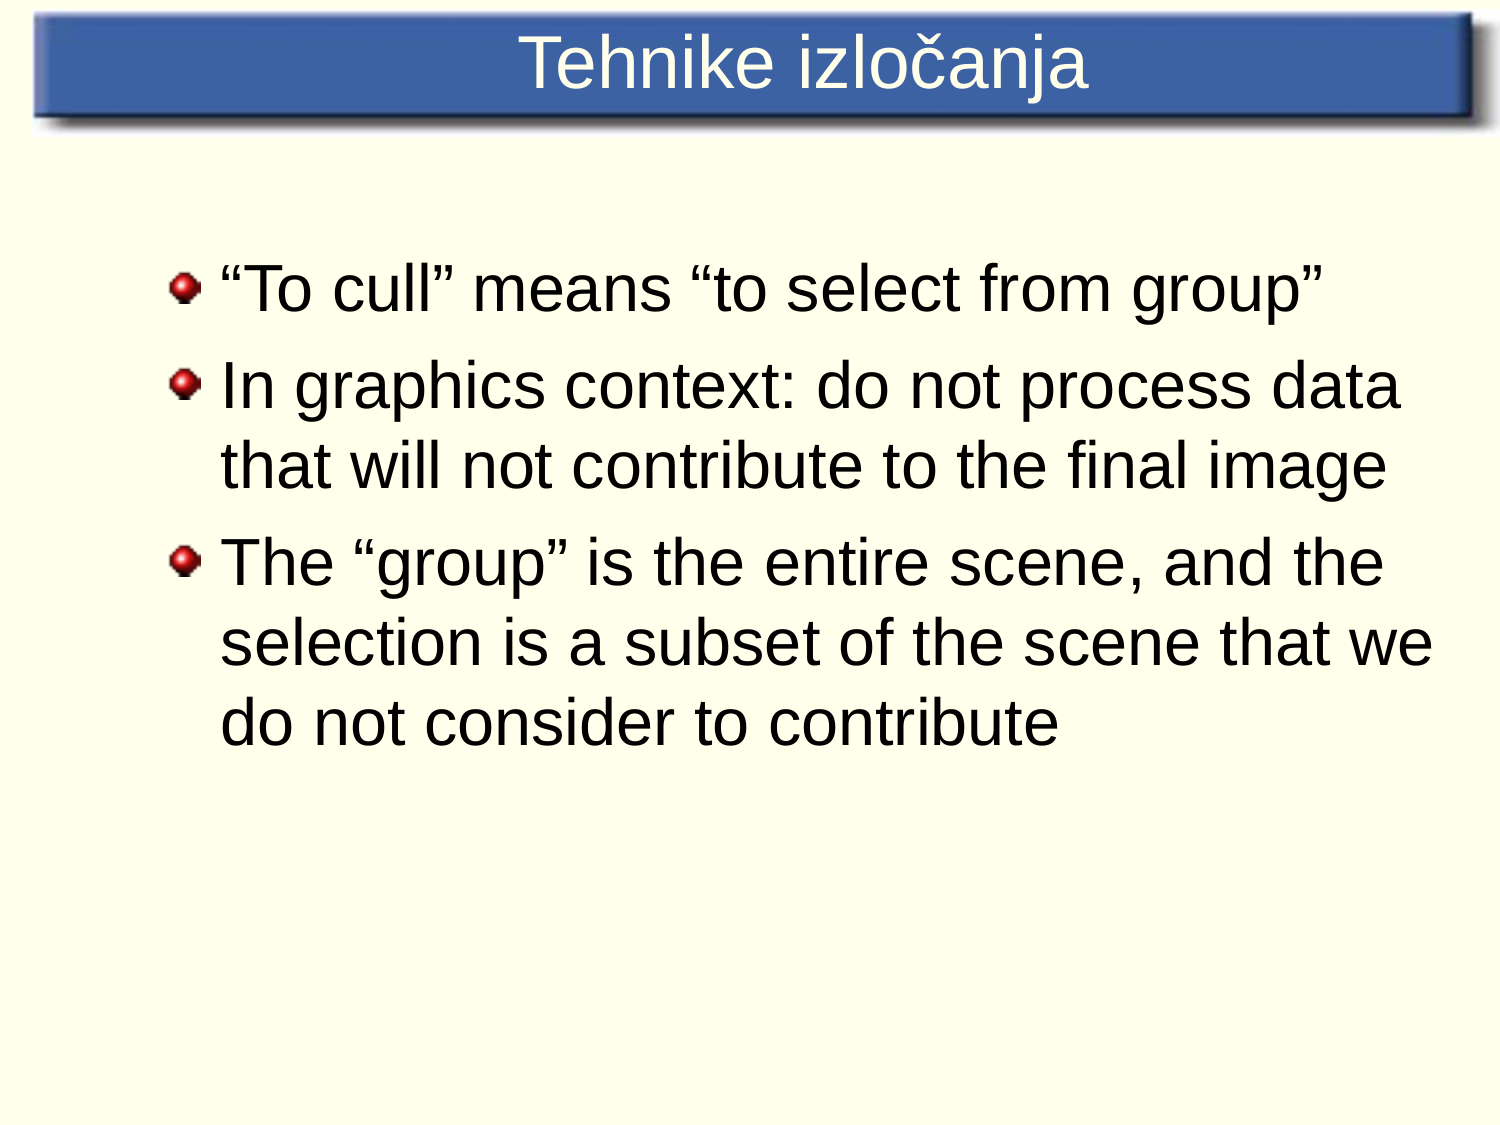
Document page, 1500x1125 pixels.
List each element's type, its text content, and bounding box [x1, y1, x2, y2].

list “To cull” means “to select from group” In graphics context: do not process data that will not contribute to the final image The “group” is the entire scene, and the selection is a subset of the scene that we do not consider to contribute [149, 237, 1463, 1038]
title Tehnike izločanja [147, 0, 1461, 113]
picture [32, 9, 1500, 137]
